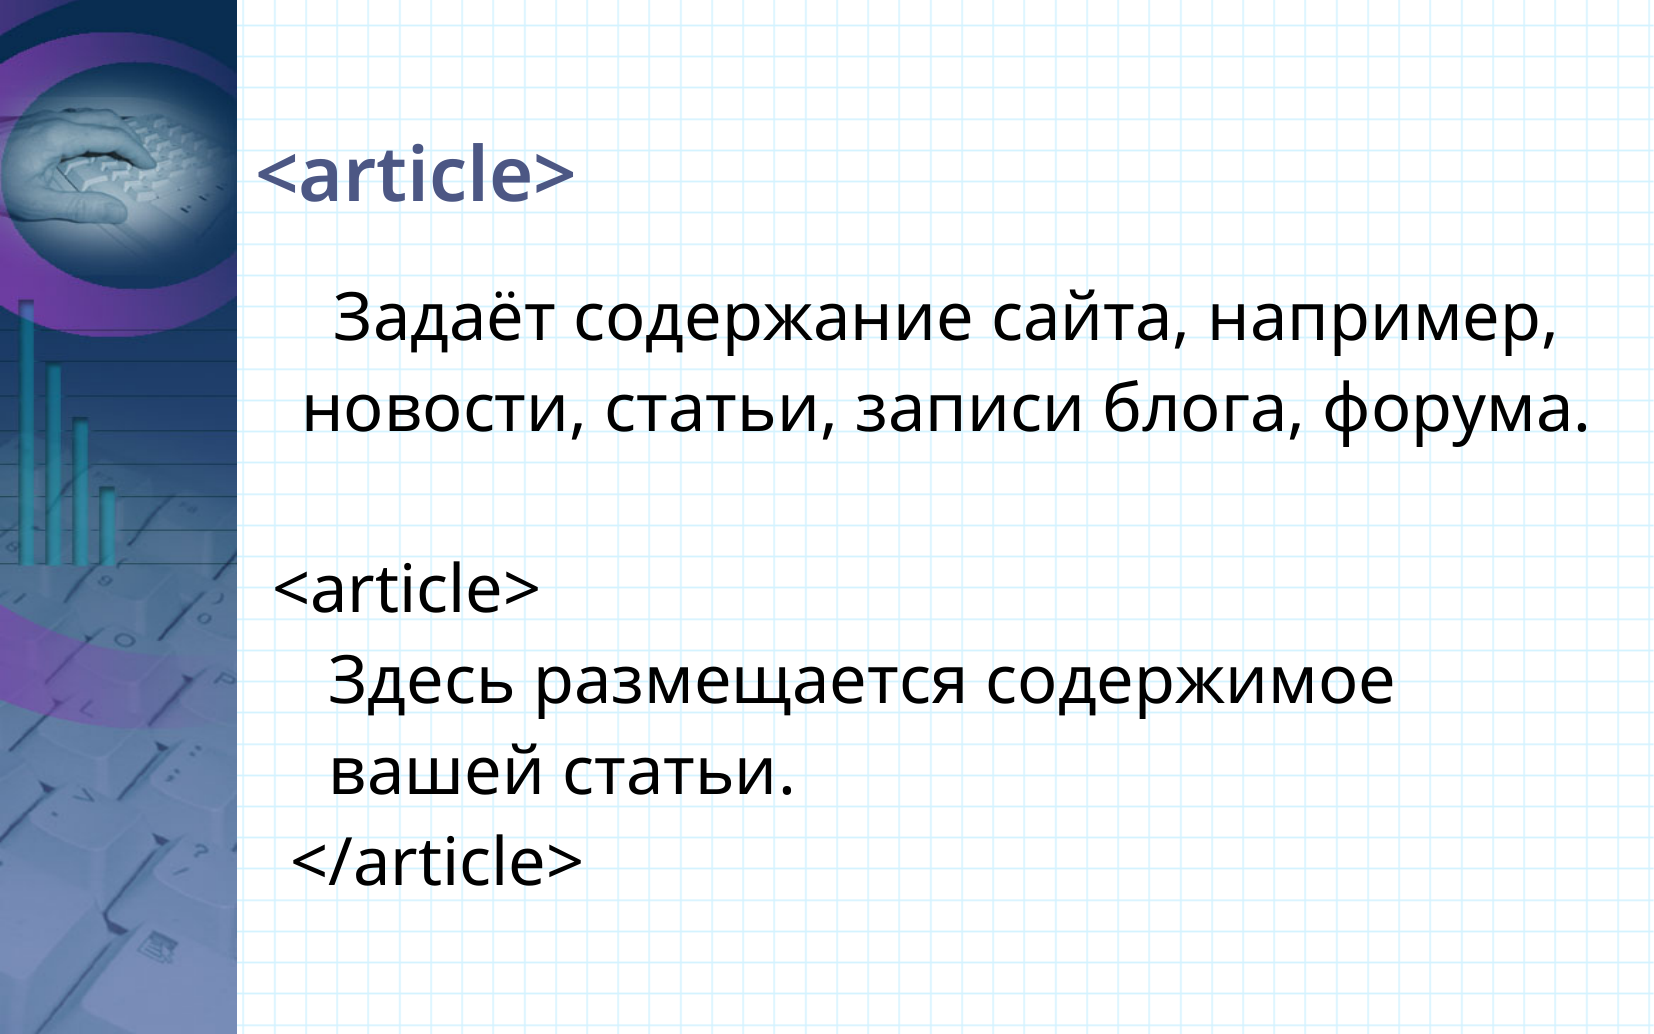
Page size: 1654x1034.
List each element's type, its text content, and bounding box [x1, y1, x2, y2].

subtitle Задаёт содержание сайта, например, новости, статьи, записи блога, форума. <article> Здесь размещается содержимое вашей статьи. </article> [254, 287, 1640, 887]
title <article> [254, 85, 1640, 259]
picture [0, 0, 1654, 1034]
